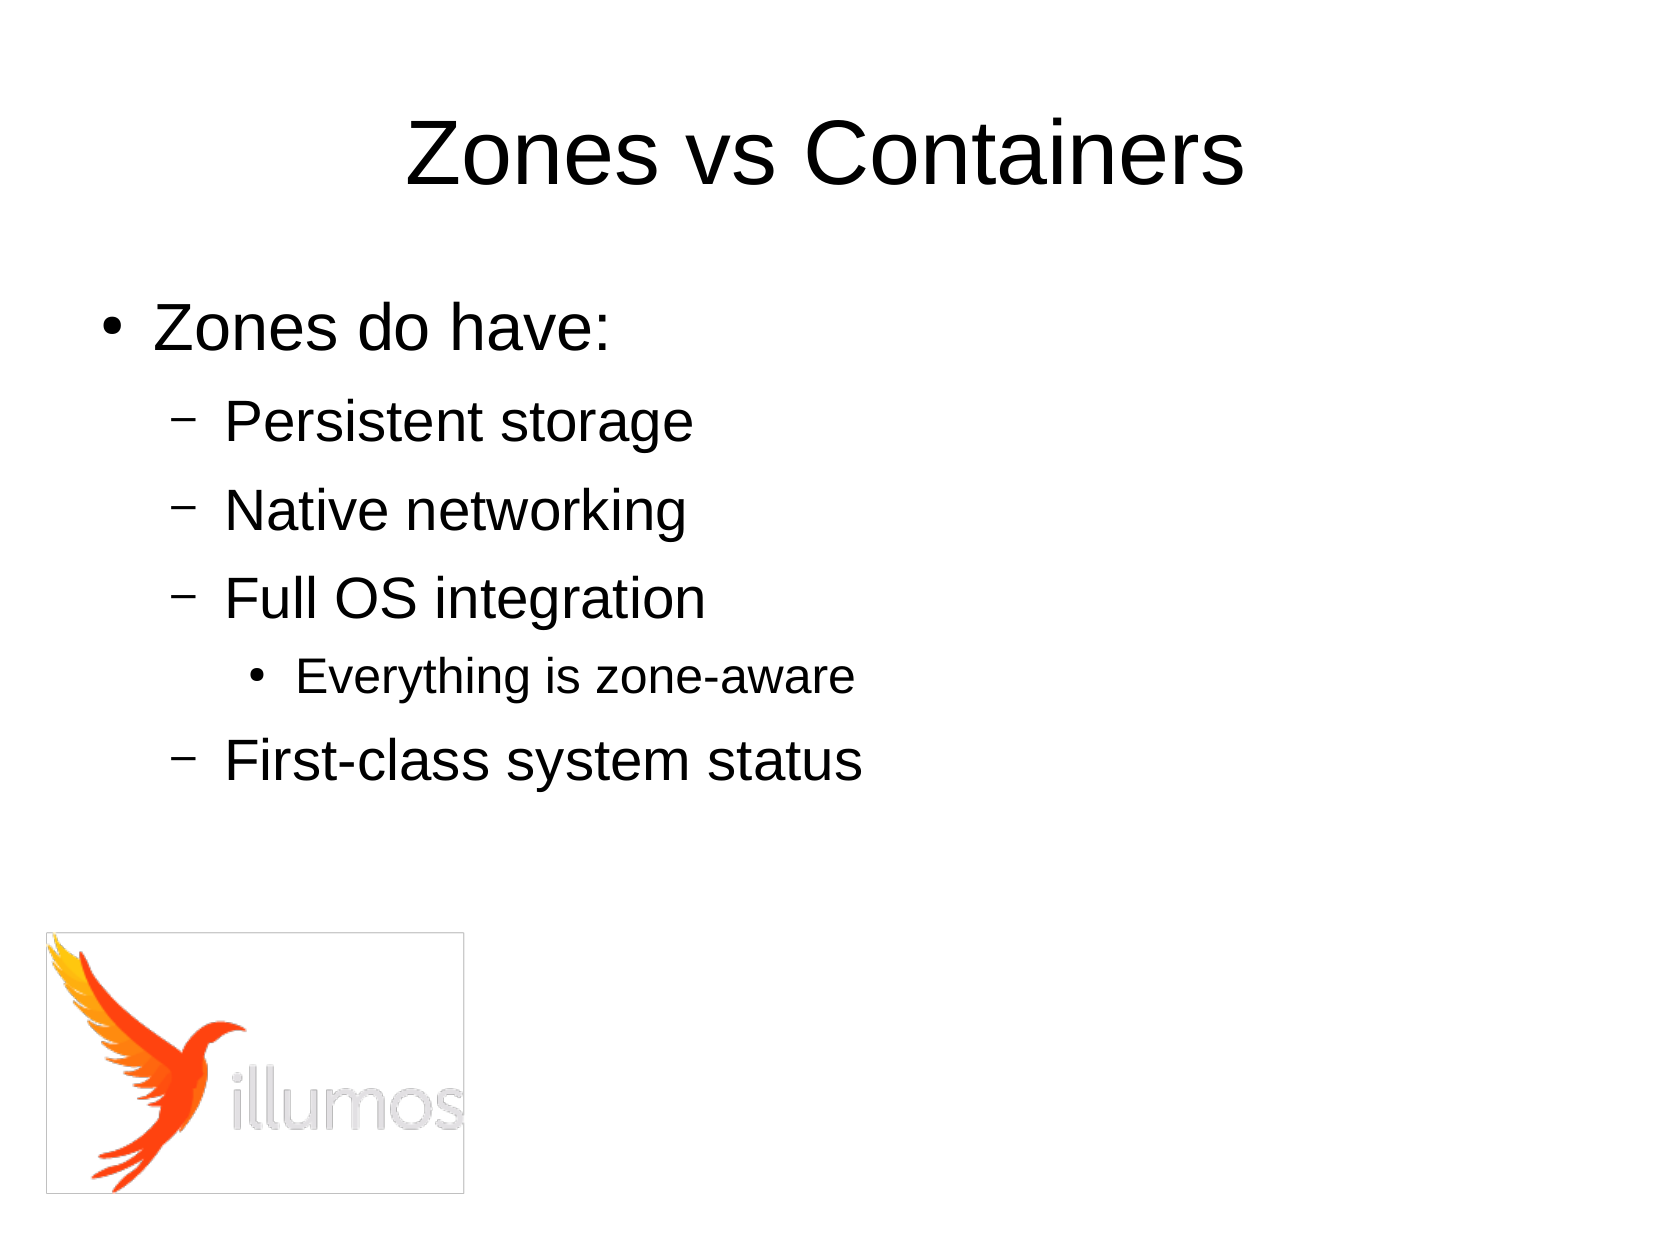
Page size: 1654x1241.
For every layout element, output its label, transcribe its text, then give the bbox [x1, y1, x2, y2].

picture [0, 886, 511, 1241]
list Zones do have: Persistent storage Native networking Full OS integration Everything is zone-aware First-class system status [82, 290, 1571, 1010]
title Zones vs Containers [82, 49, 1571, 257]
